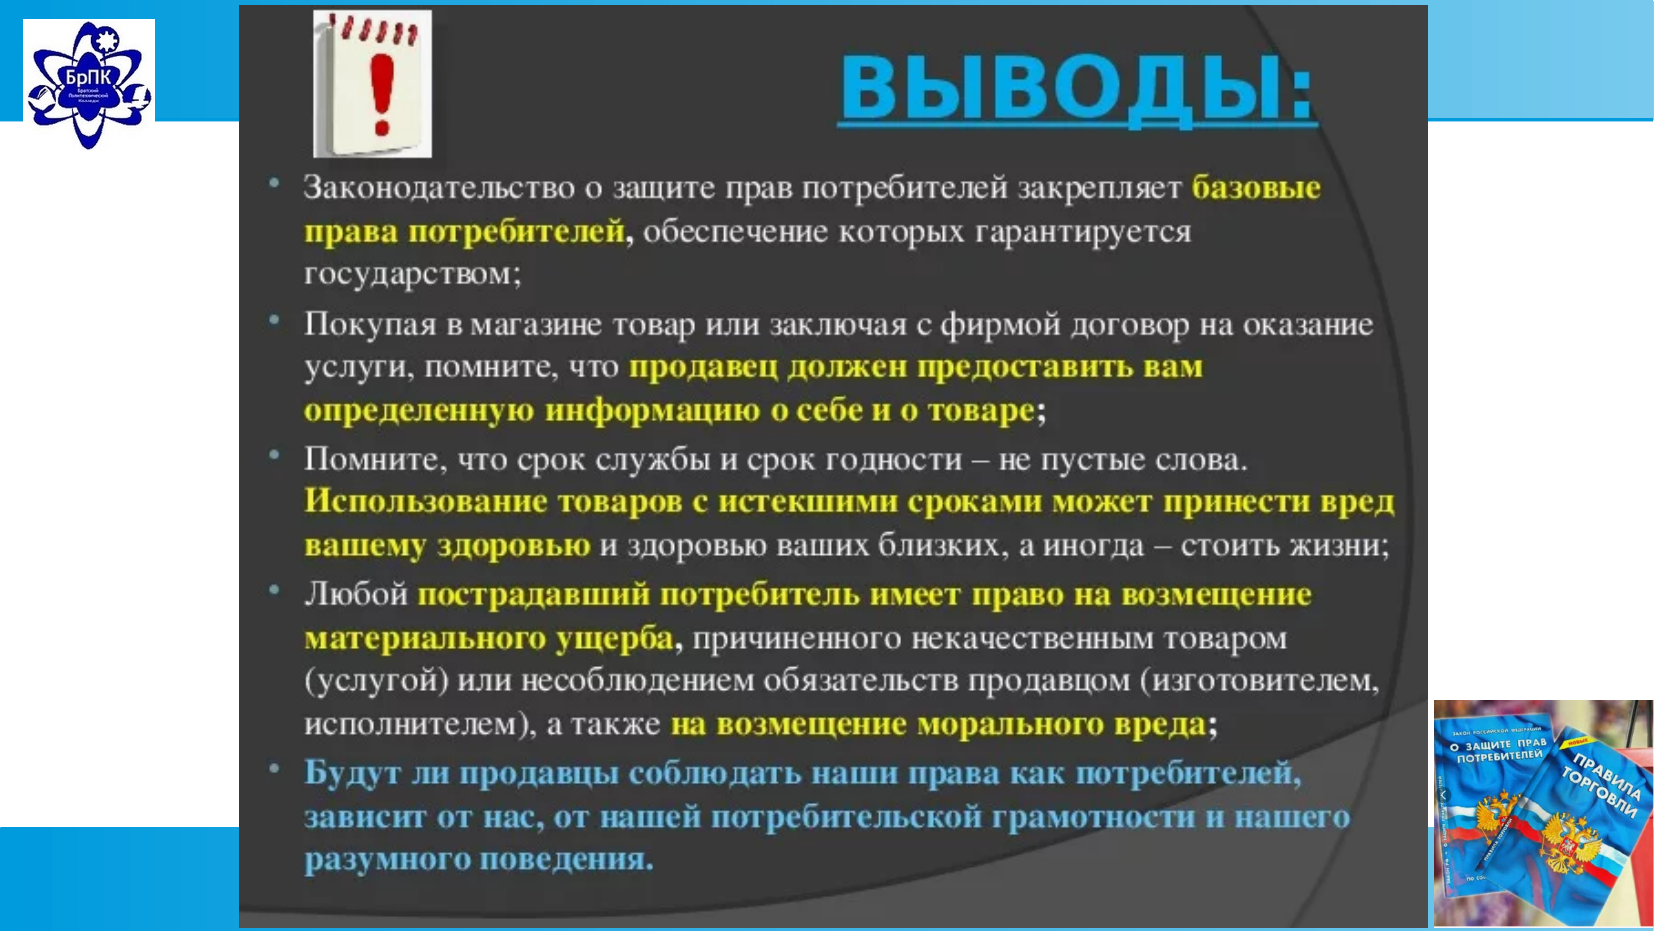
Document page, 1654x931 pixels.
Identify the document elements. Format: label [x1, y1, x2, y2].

picture [23, 20, 155, 151]
picture [239, 5, 1428, 928]
picture [1434, 700, 1654, 928]
